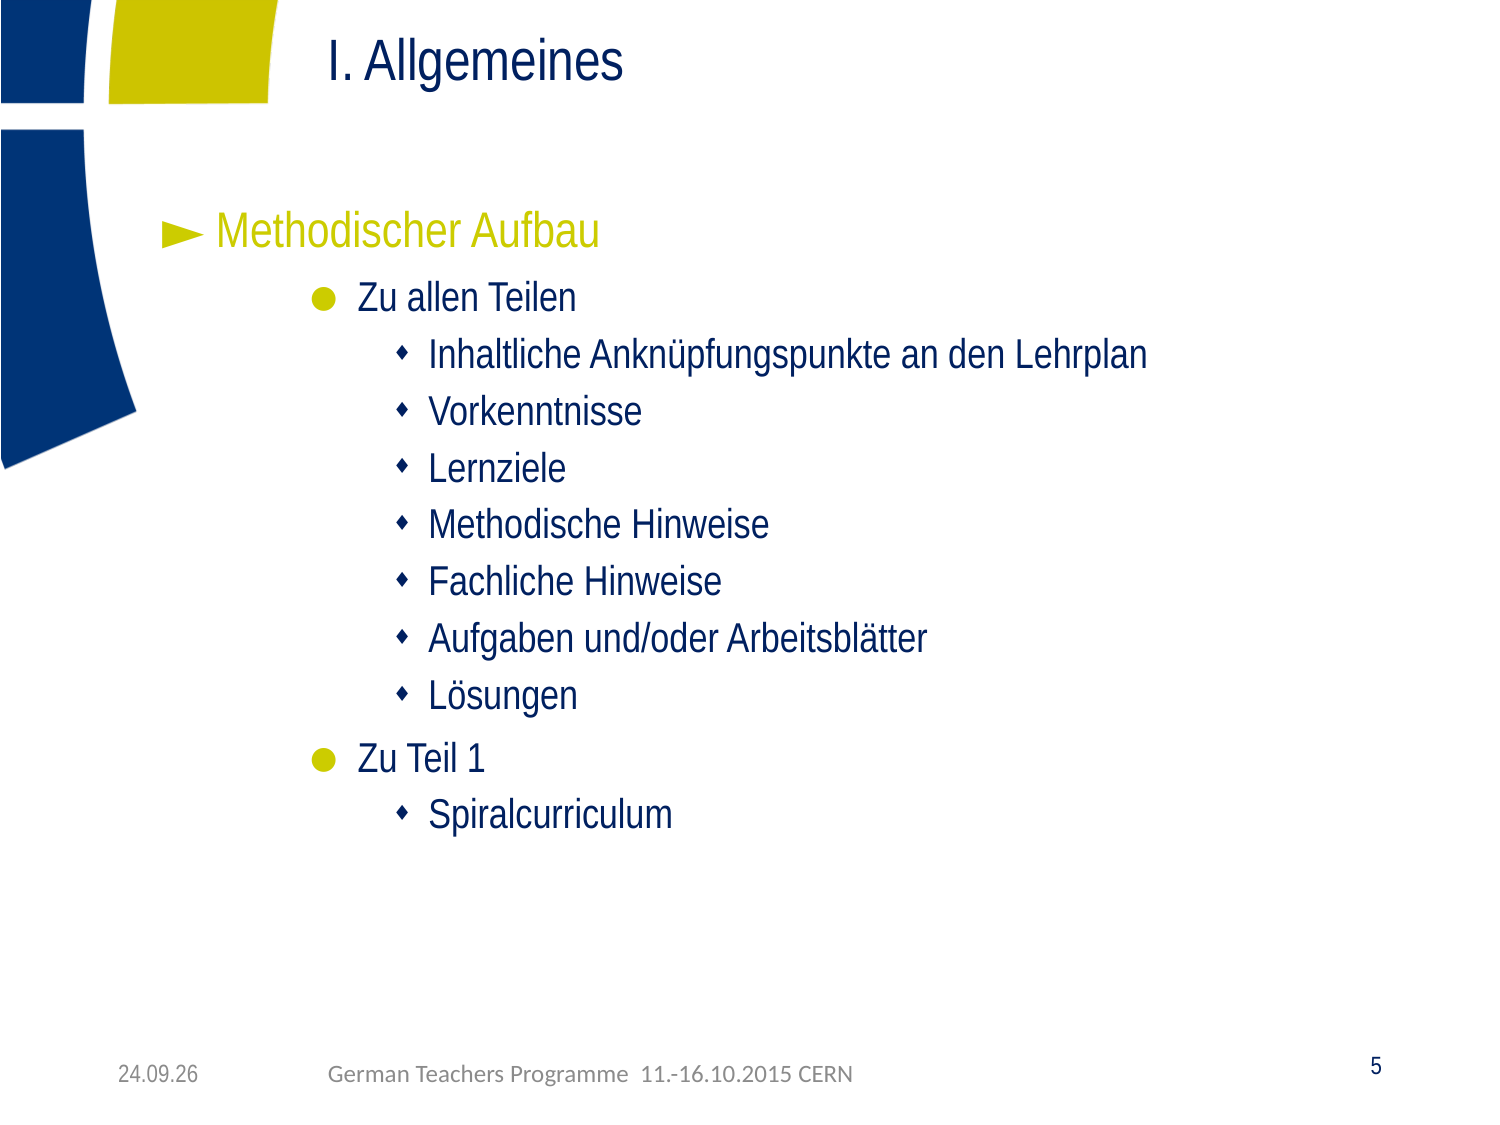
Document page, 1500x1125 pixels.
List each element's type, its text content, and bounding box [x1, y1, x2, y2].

title I. Allgemeines [312, 0, 1400, 114]
slide_number 14.10.15 [103, 1042, 290, 1103]
footer German Teachers Programme 11.-16.10.2015 CERN [312, 1042, 987, 1103]
picture [0, 0, 1500, 1125]
slide_number <Foliennummer> [1059, 1042, 1397, 1103]
list Methodischer Aufbau Zu allen Teilen Inhaltliche Anknüpfungspunkte an den Lehrplan Vorkenntnisse Lernziele Methodische Hinweise Fachliche Hinweise Aufgaben und/oder Arbeitsblätter Lösungen Zu Teil 1 Spiralcurriculum [129, 190, 1394, 1041]
